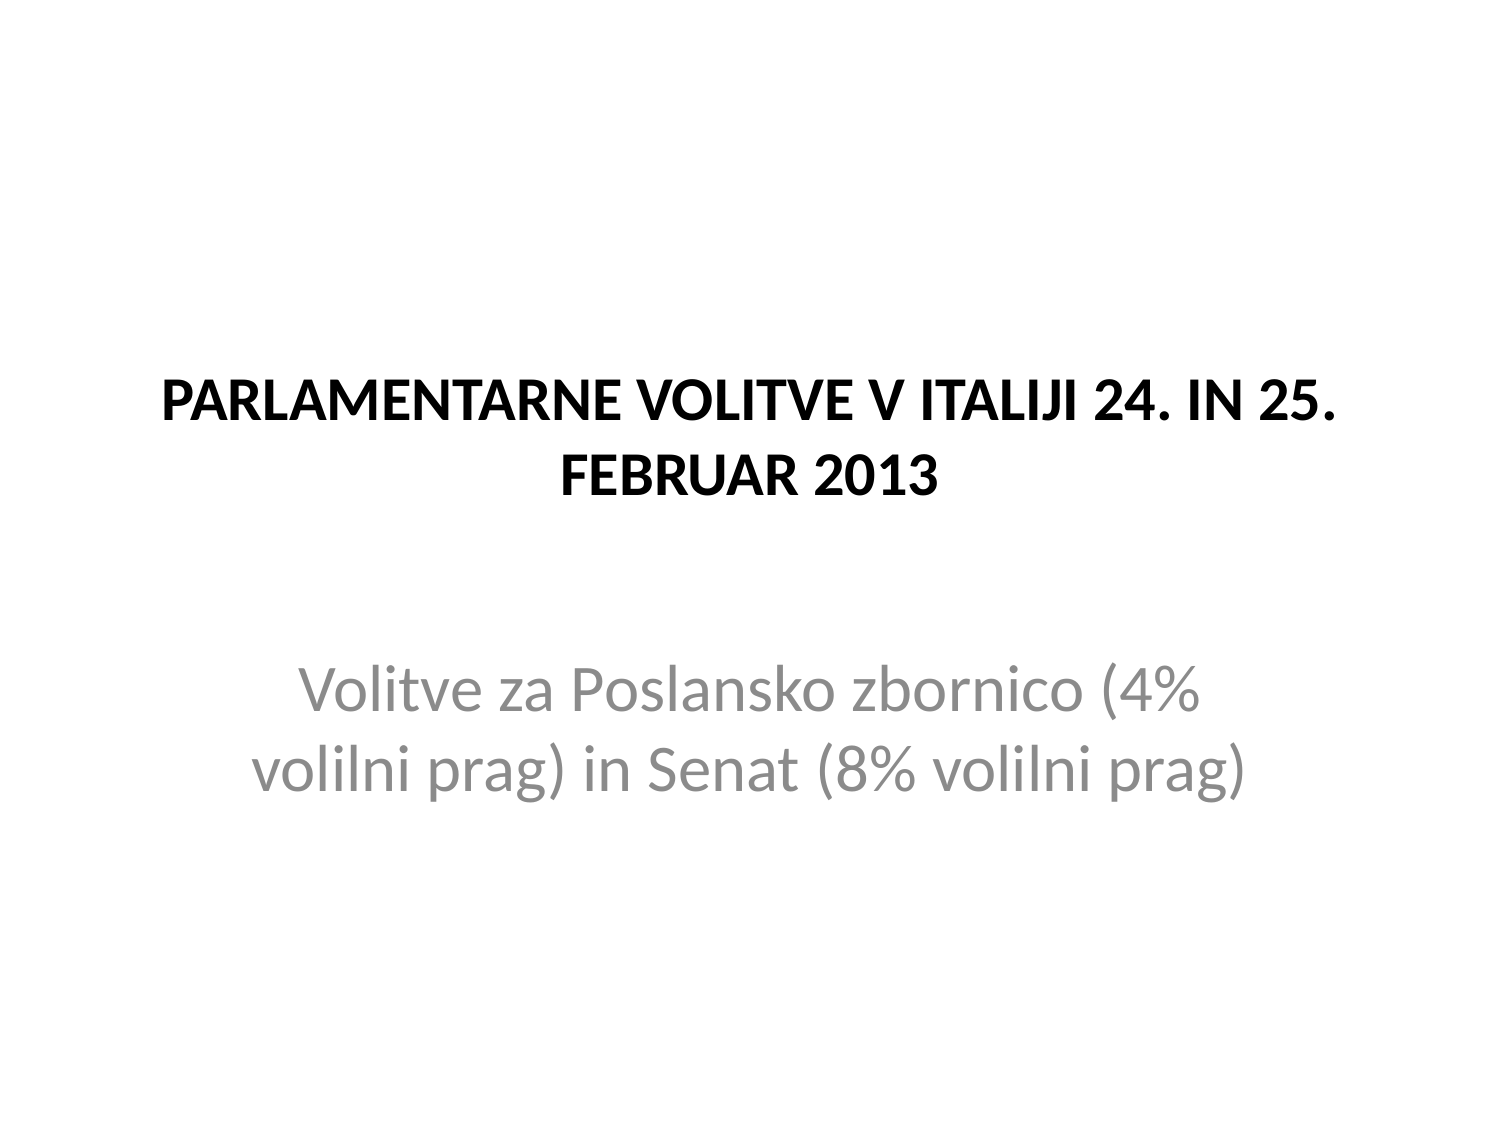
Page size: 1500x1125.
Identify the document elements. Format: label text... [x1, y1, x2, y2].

title PARLAMENTARNE VOLITVE V ITALIJI 24. IN 25. FEBRUAR 2013 [112, 349, 1388, 591]
subtitle Volitve za Poslansko zbornico (4% volilni prag) in Senat (8% volilni prag) [225, 637, 1275, 925]
